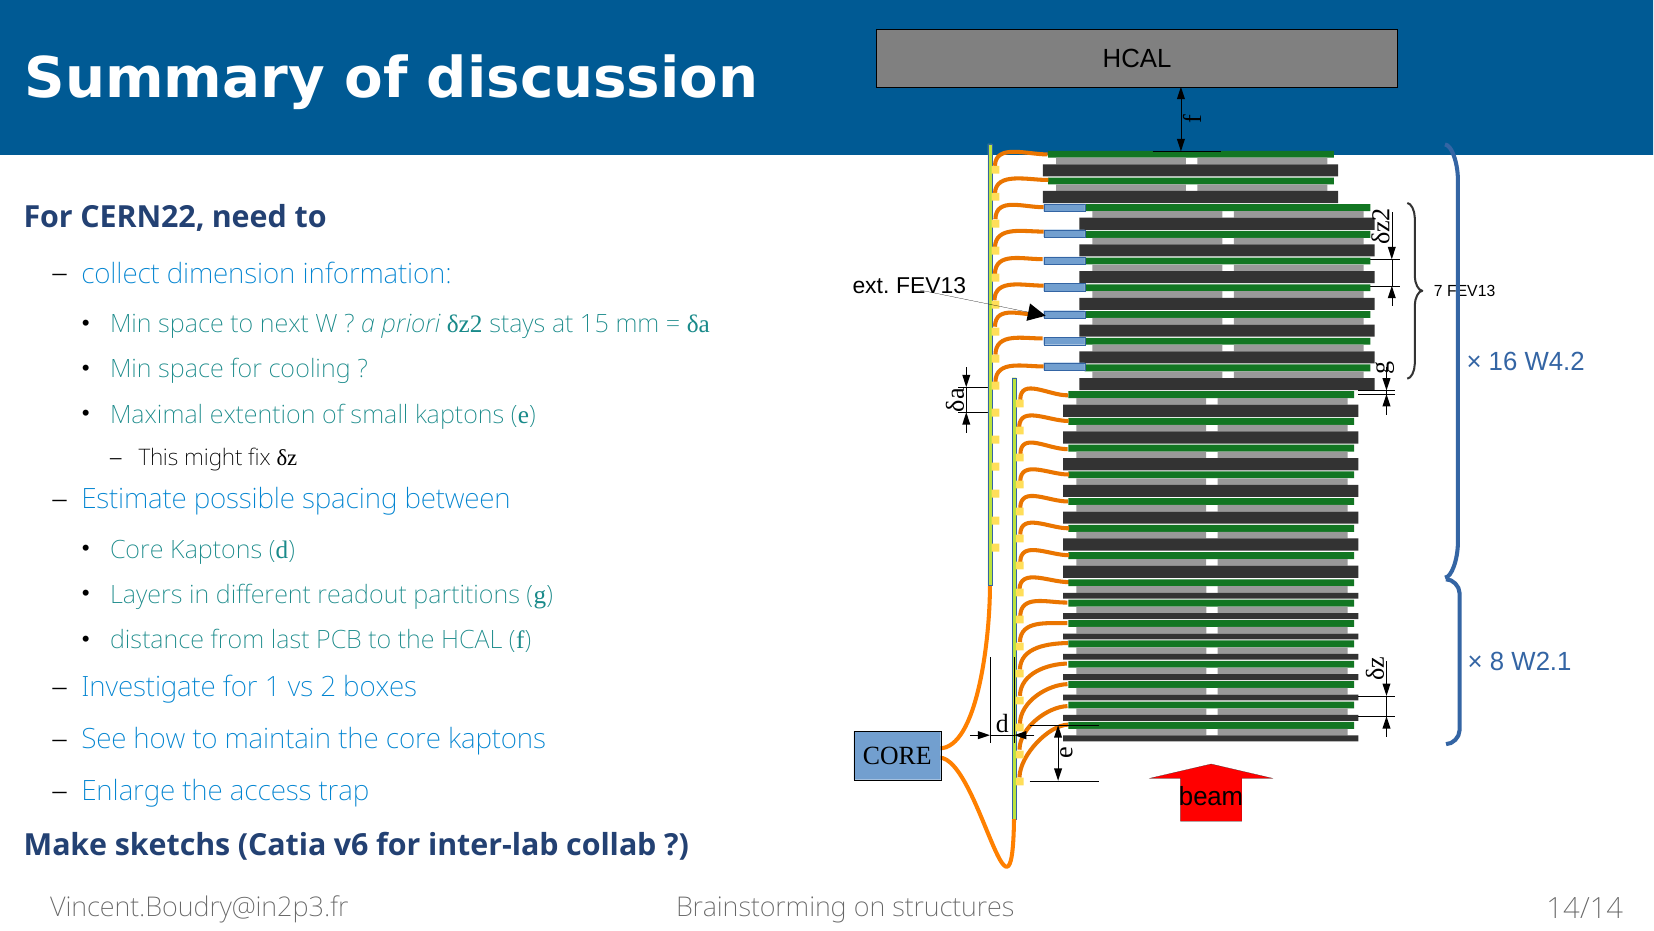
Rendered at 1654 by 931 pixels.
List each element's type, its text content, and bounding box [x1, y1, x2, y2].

text_box ext. FEV13 [837, 265, 982, 307]
list For CERN22, need to collect dimension information: Min space to next W ? a priori δz2 stays at 15 mm = δa Min space for cooling ? Maximal extention of small kaptons (e) This might fix δz Estimate possible spacing between Core Kaptons (d) Layers in different readout partitions (g) distance from last PCB to the HCAL (f) Investigate for 1 vs 2 boxes See how to maintain the core kaptons Enlarge the access trap Make sketchs (Catia v6 for inter-lab collab ?) [23, 195, 921, 867]
title Summary of discussion [24, 12, 1635, 143]
picture [853, 143, 1584, 869]
